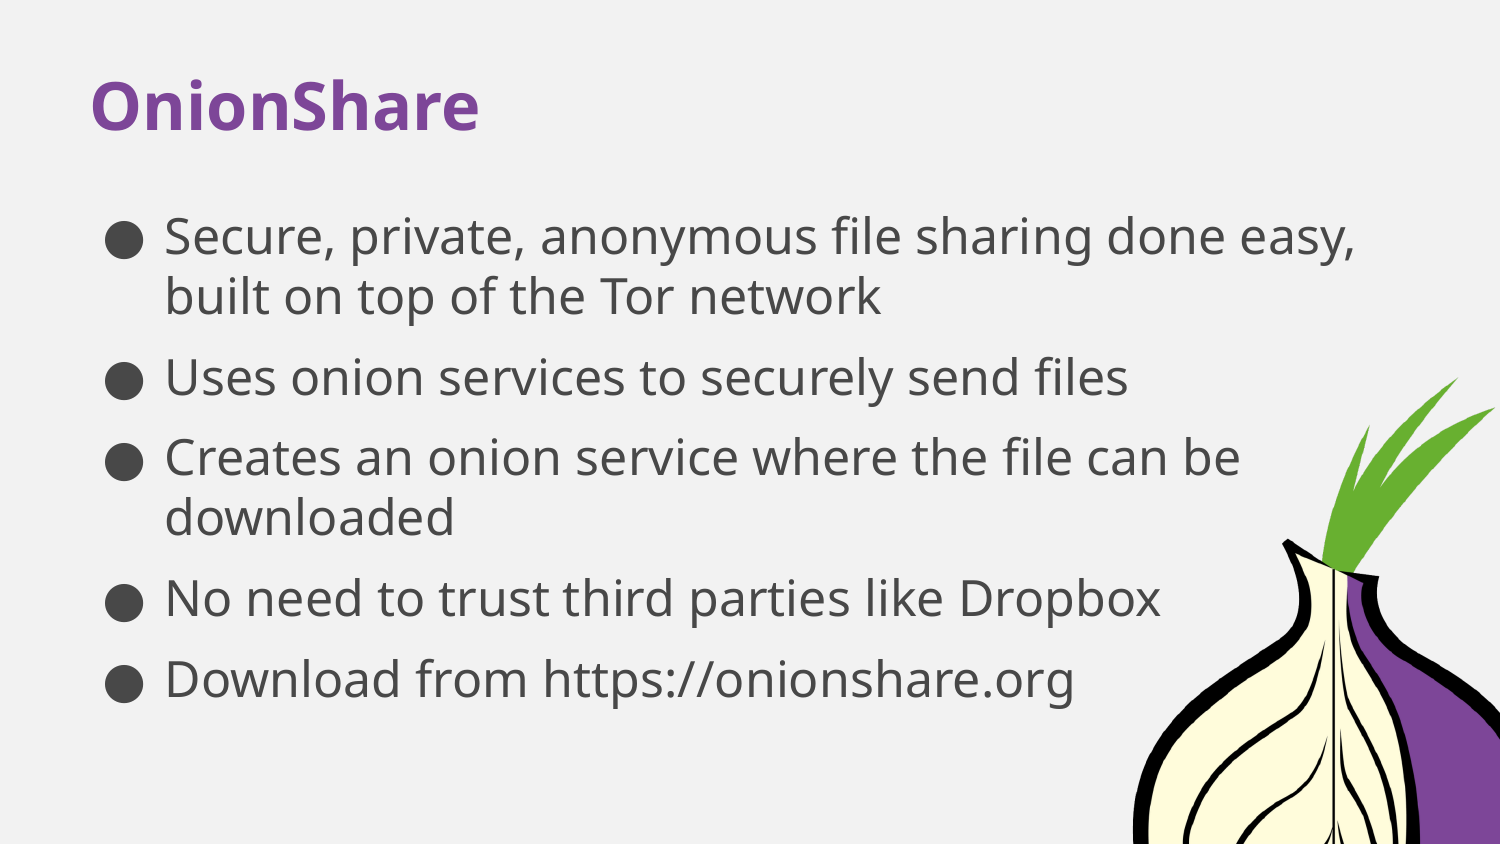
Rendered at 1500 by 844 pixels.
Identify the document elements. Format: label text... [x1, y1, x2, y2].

text_box Secure, private, anonymous file sharing done easy, built on top of the Tor network Uses onion services to securely send files Creates an onion service where the file can be downloaded No need to trust third parties like Dropbox Download from https://onionshare.org [75, 196, 1425, 754]
picture [1122, 377, 1500, 844]
text_box OnionShare [75, 33, 1425, 174]
